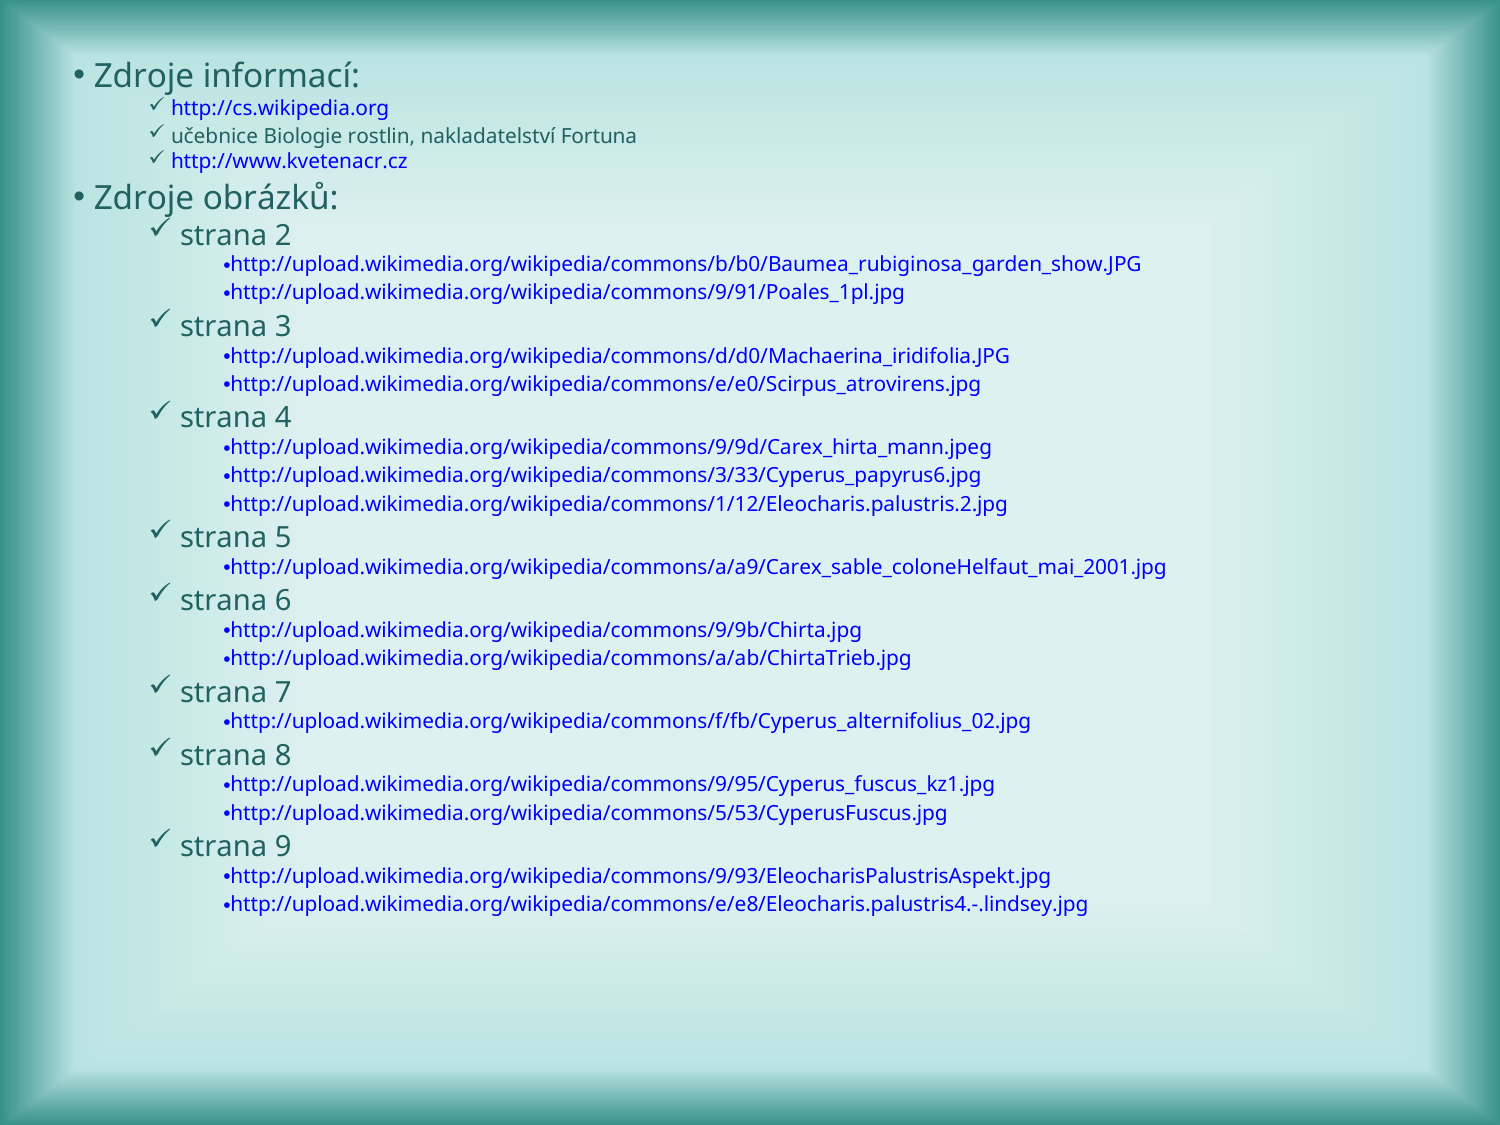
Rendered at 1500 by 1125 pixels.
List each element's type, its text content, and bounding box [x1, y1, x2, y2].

text_box Zdroje informací: http://cs.wikipedia.org učebnice Biologie rostlin, nakladatelství Fortuna http://www.kvetenacr.cz Zdroje obrázků: strana 2 http://upload.wikimedia.org/wikipedia/commons/b/b0/Baumea_rubiginosa_garden_show.JPG http://upload.wikimedia.org/wikipedia/commons/9/91/Poales_1pl.jpg strana 3 http://upload.wikimedia.org/wikipedia/commons/d/d0/Machaerina_iridifolia.JPG http://upload.wikimedia.org/wikipedia/commons/e/e0/Scirpus_atrovirens.jpg strana 4 http://upload.wikimedia.org/wikipedia/commons/9/9d/Carex_hirta_mann.jpeg http://upload.wikimedia.org/wikipedia/commons/3/33/Cyperus_papyrus6.jpg http://upload.wikimedia.org/wikipedia/commons/1/12/Eleocharis.palustris.2.jpg strana 5 http://upload.wikimedia.org/wikipedia/commons/a/a9/Carex_sable_coloneHelfaut_mai_2001.jpg strana 6 http://upload.wikimedia.org/wikipedia/commons/9/9b/Chirta.jpg http://upload.wikimedia.org/wikipedia/commons/a/ab/ChirtaTrieb.jpg strana 7 http://upload.wikimedia.org/wikipedia/commons/f/fb/Cyperus_alternifolius_02.jpg strana 8 http://upload.wikimedia.org/wikipedia/commons/9/95/Cyperus_fuscus_kz1.jpg http://upload.wikimedia.org/wikipedia/commons/5/53/CyperusFuscus.jpg strana 9 http://upload.wikimedia.org/wikipedia/commons/9/93/EleocharisPalustrisAspekt.jpg http://upload.wikimedia.org/wikipedia/commons/e/e8/Eleocharis.palustris4.-.lindsey.jpg [58, 46, 1477, 927]
picture [0, 0, 1500, 1125]
